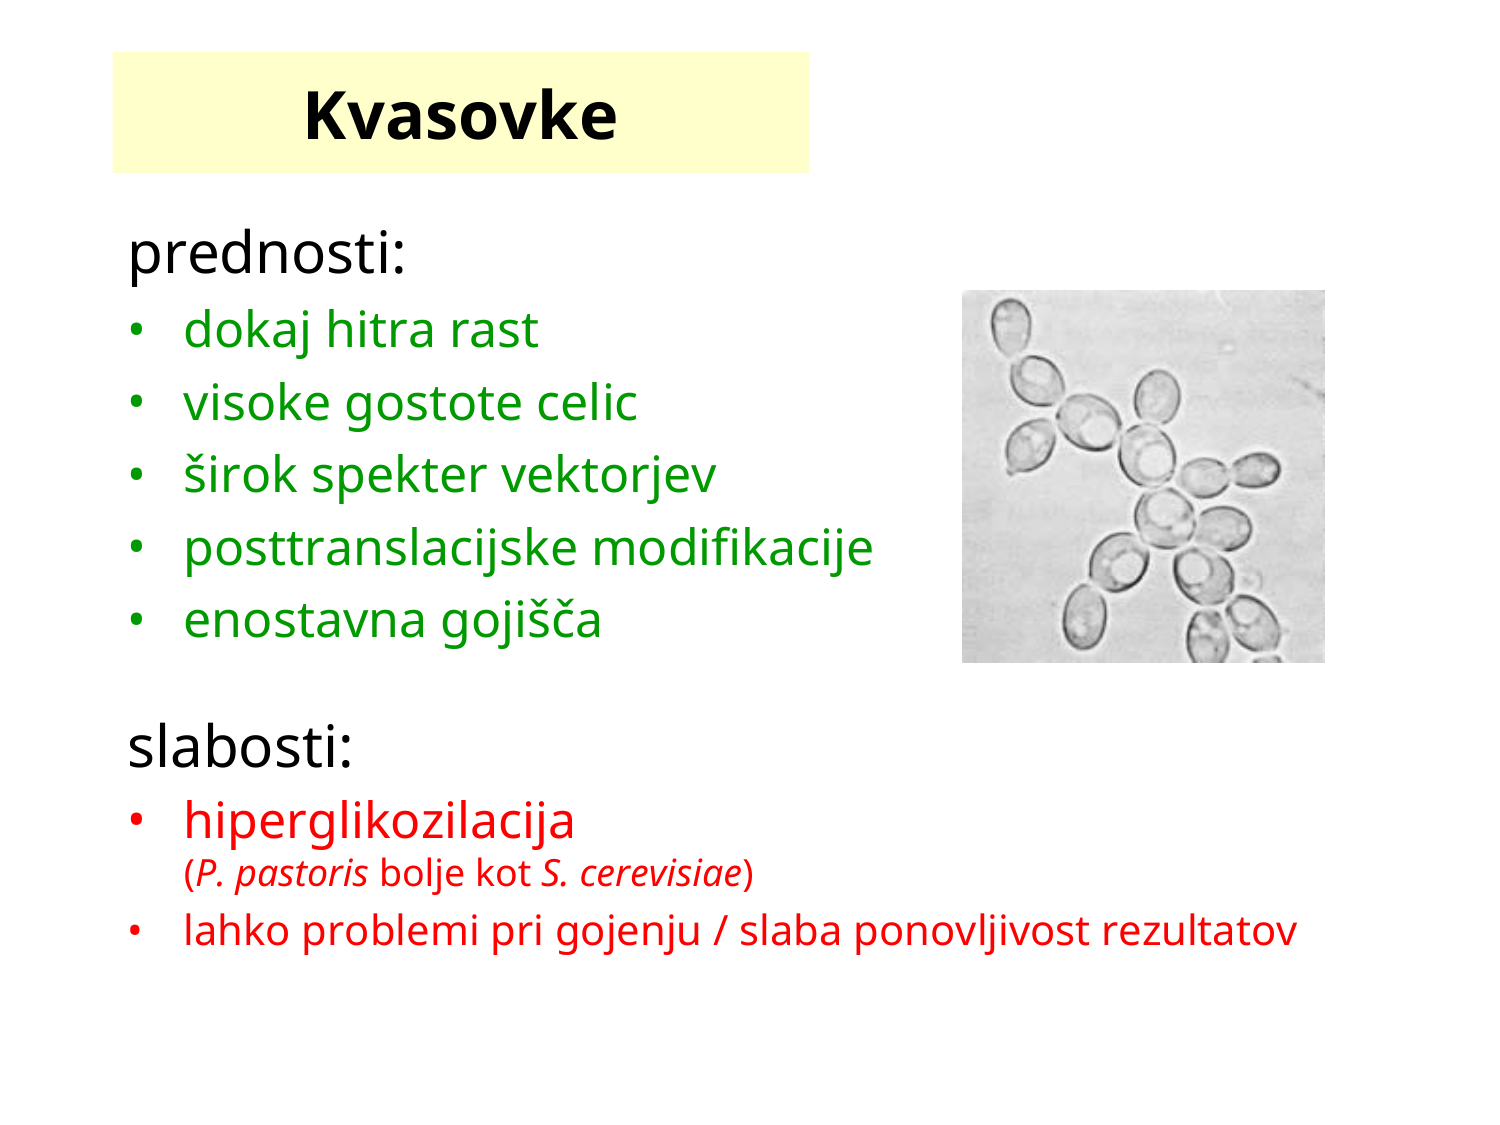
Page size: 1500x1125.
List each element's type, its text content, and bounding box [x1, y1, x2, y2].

picture [962, 290, 1325, 663]
title Kvasovke [112, 51, 810, 174]
list prednosti: dokaj hitra rast visoke gostote celic širok spekter vektorjev posttranslacijske modifikacije enostavna gojišča slabosti: hiperglikozilacija (P. pastoris bolje kot S. cerevisiae) lahko problemi pri gojenju / slaba ponovljivost rezultatov [112, 208, 1388, 1001]
